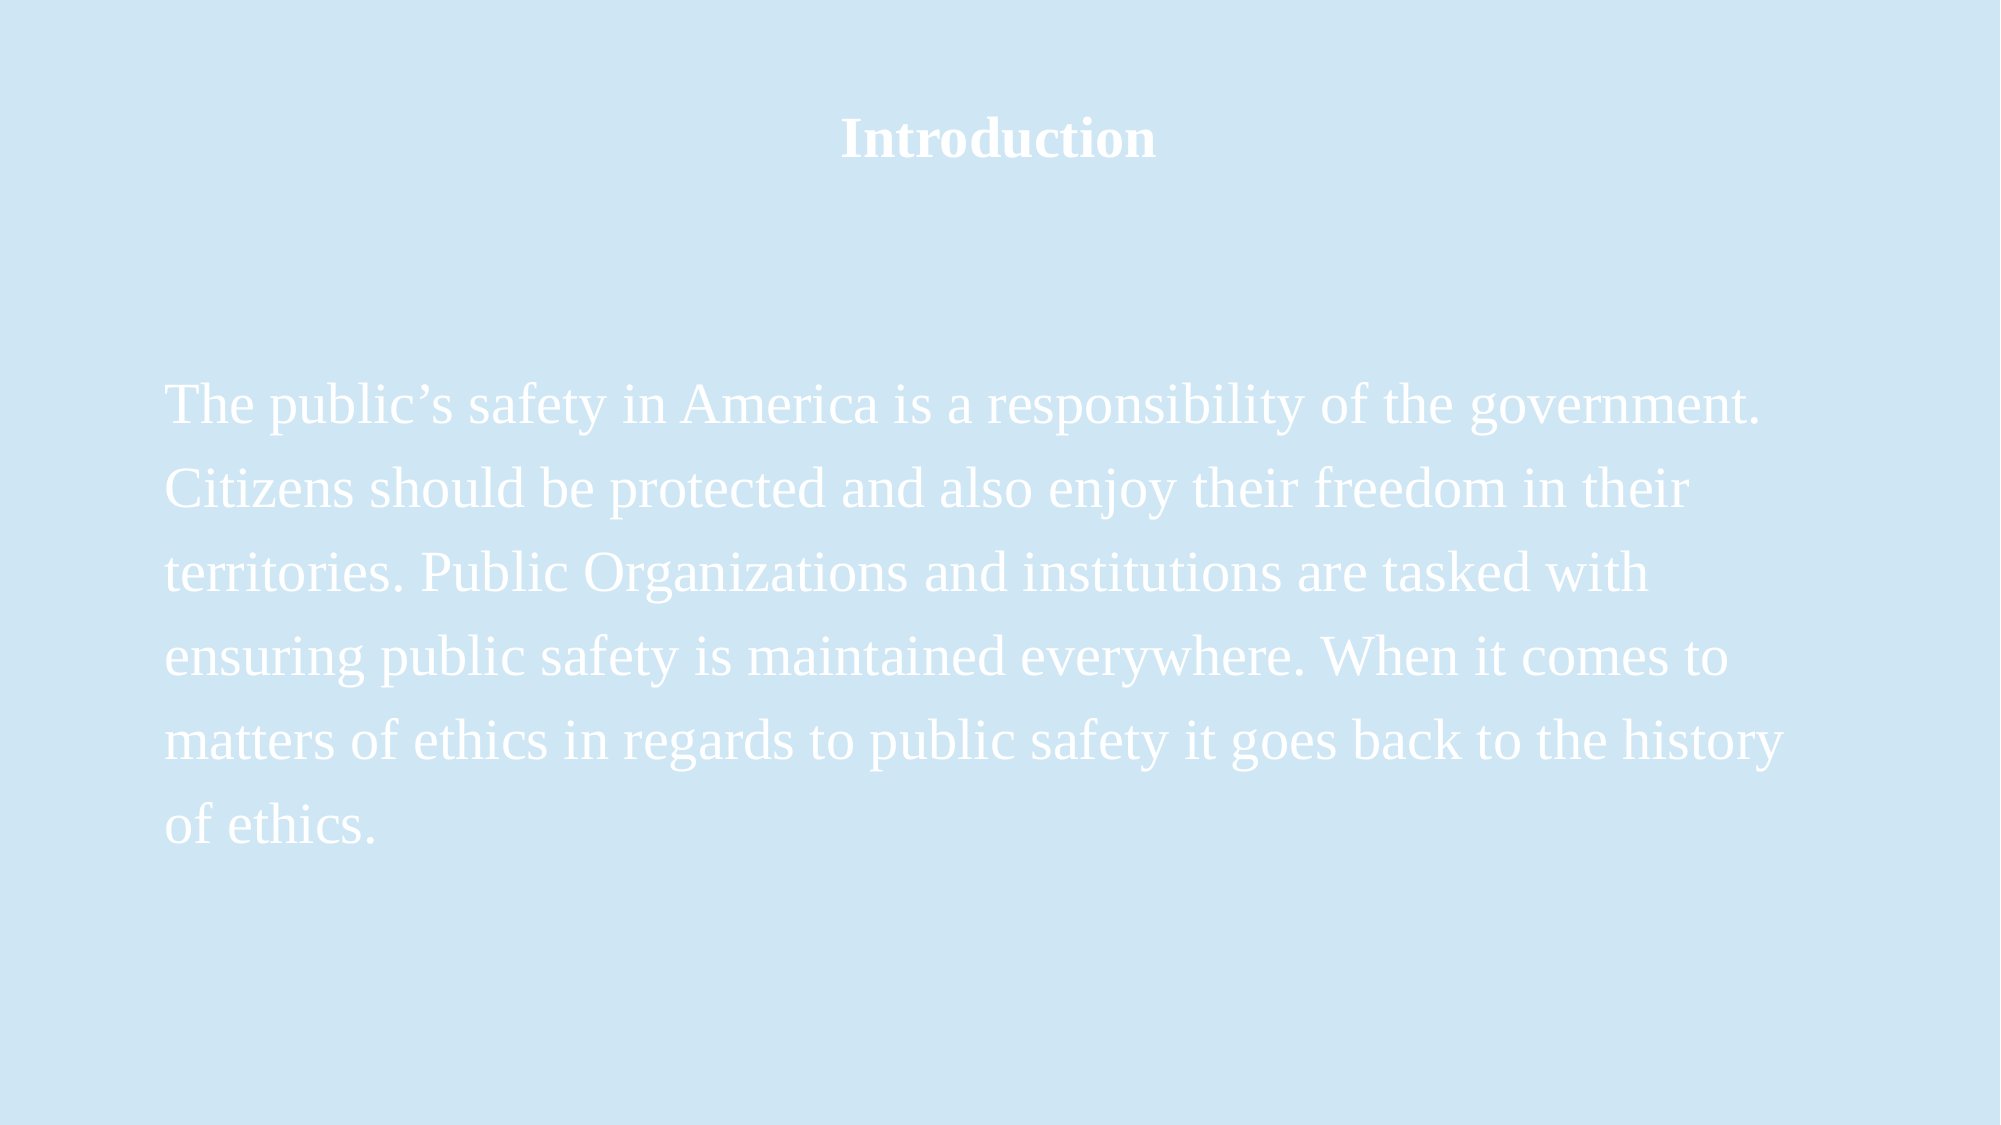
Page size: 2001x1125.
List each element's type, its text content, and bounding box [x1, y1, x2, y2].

list The public’s safety in America is a responsibility of the government. Citizens should be protected and also enjoy their freedom in their territories. Public Organizations and institutions are tasked with ensuring public safety is maintained everywhere. When it comes to matters of ethics in regards to public safety it goes back to the history of ethics. [149, 343, 1849, 950]
title Introduction [149, 99, 1849, 318]
